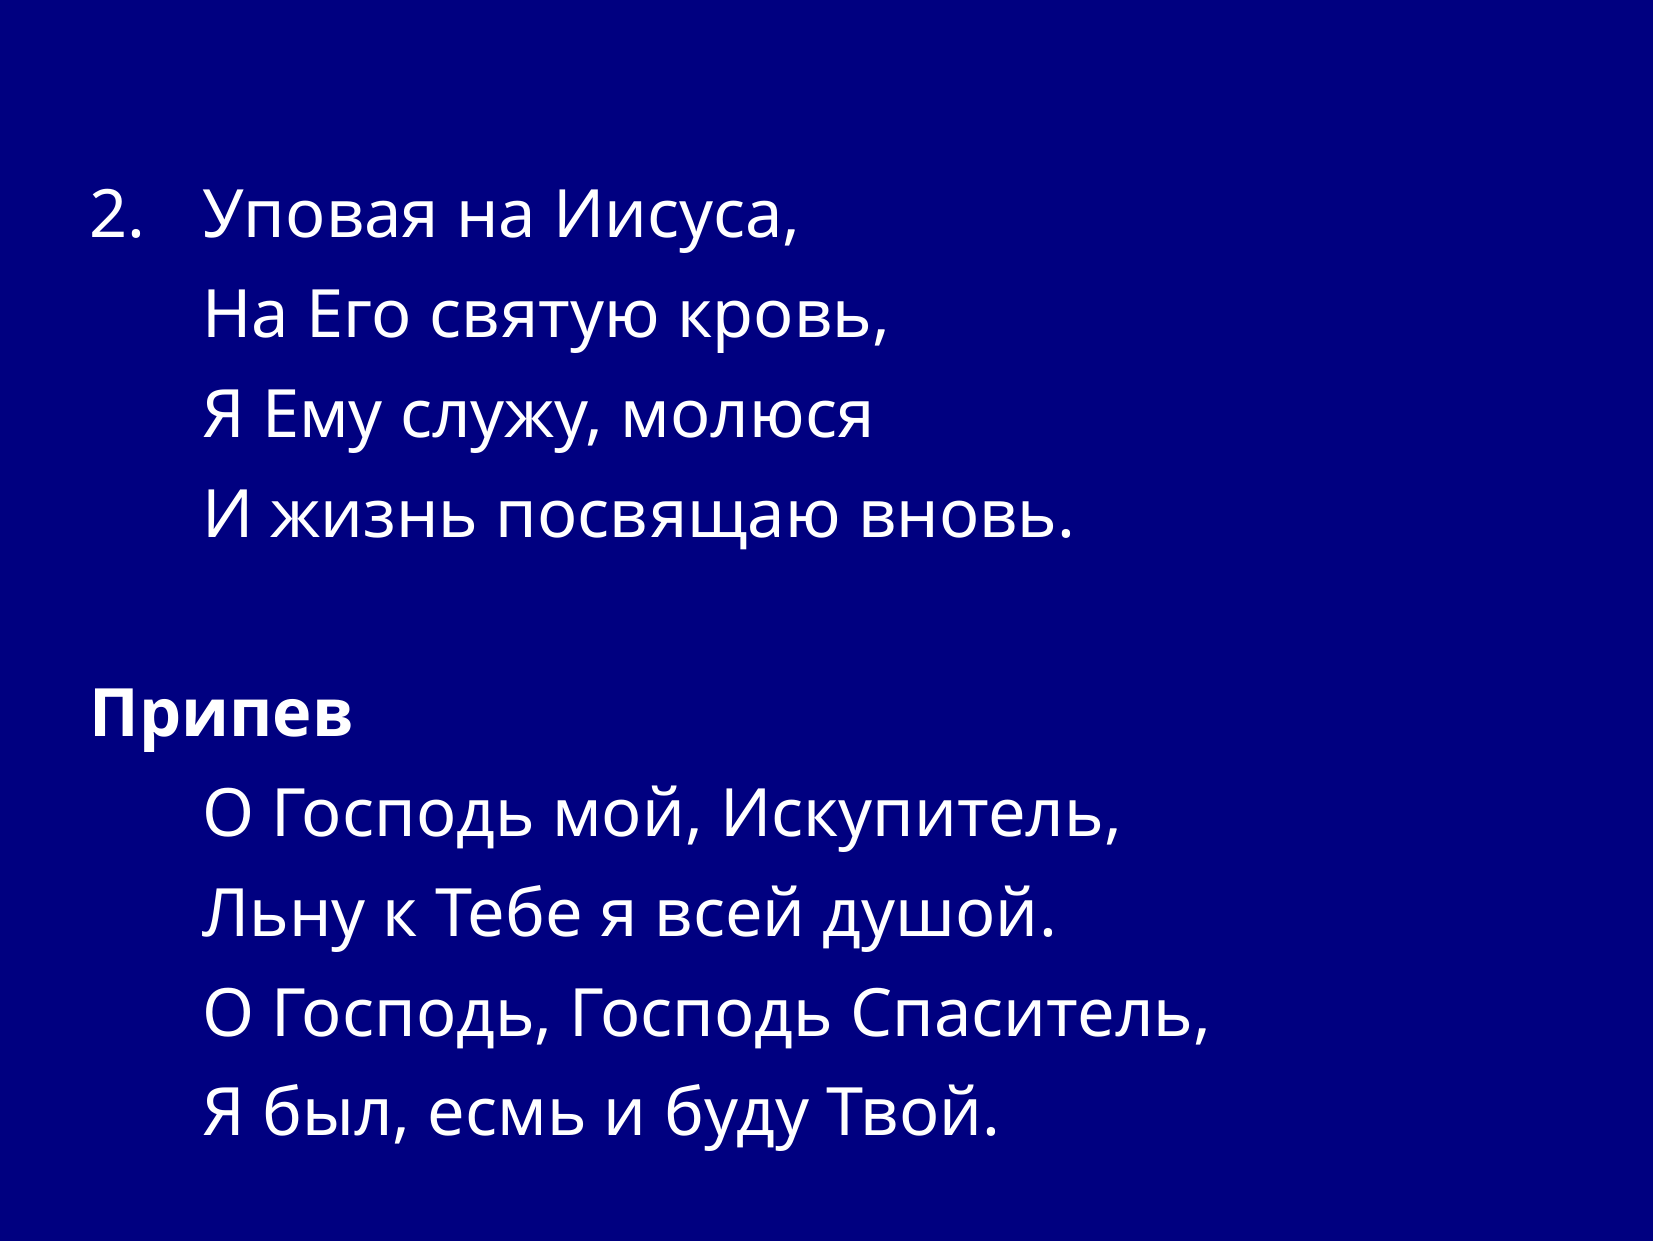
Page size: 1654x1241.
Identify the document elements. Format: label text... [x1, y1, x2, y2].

text_box 2. Уповая на Иисуса, На Его святую кровь, Я Ему служу, молюся И жизнь посвящаю вновь. Припев О Господь мой, Искупитель, Льну к Тебе я всей душой. О Господь, Господь Спаситель, Я был, есмь и буду Твой. [75, 150, 1576, 1163]
